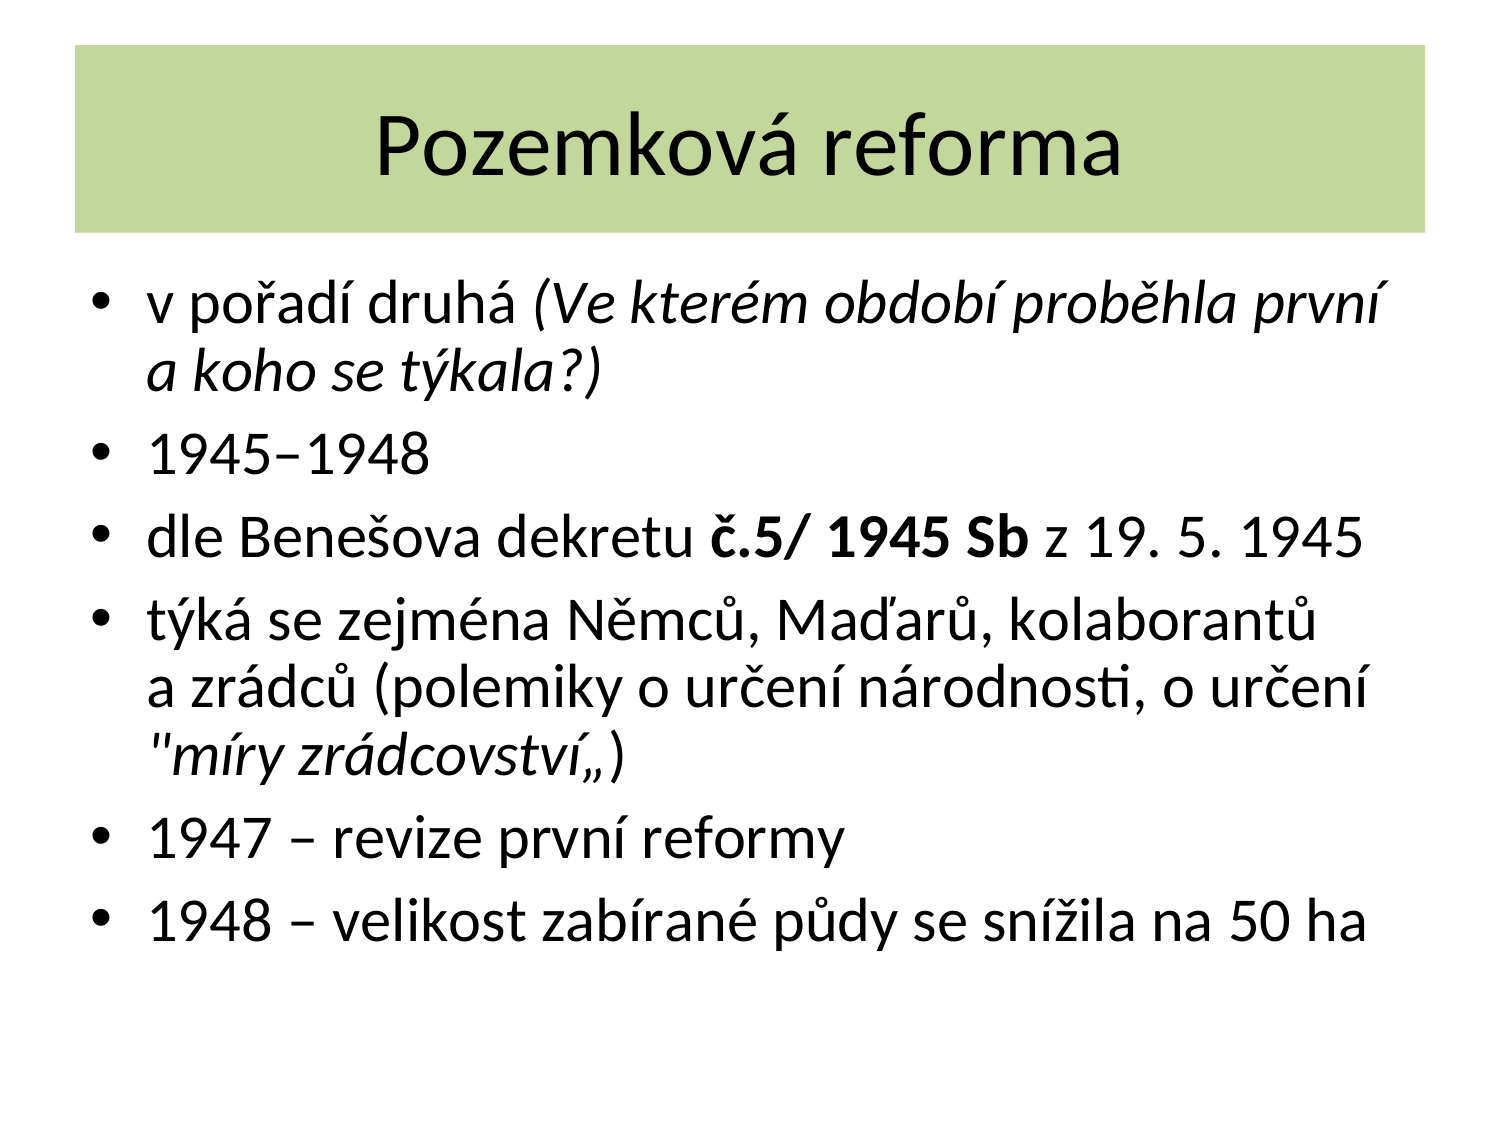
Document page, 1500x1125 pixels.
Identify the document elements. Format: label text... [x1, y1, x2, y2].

list v pořadí druhá (Ve kterém období proběhla první a koho se týkala?) 1945–1948 dle Benešova dekretu č.5/ 1945 Sb z 19. 5. 1945 týká se zejména Němců, Maďarů, kolaborantů a zrádců (polemiky o určení národnosti, o určení "míry zrádcovství„) 1947 – revize první reformy 1948 – velikost zabírané půdy se snížila na 50 ha [75, 262, 1426, 1006]
title Pozemková reforma [75, 45, 1426, 233]
